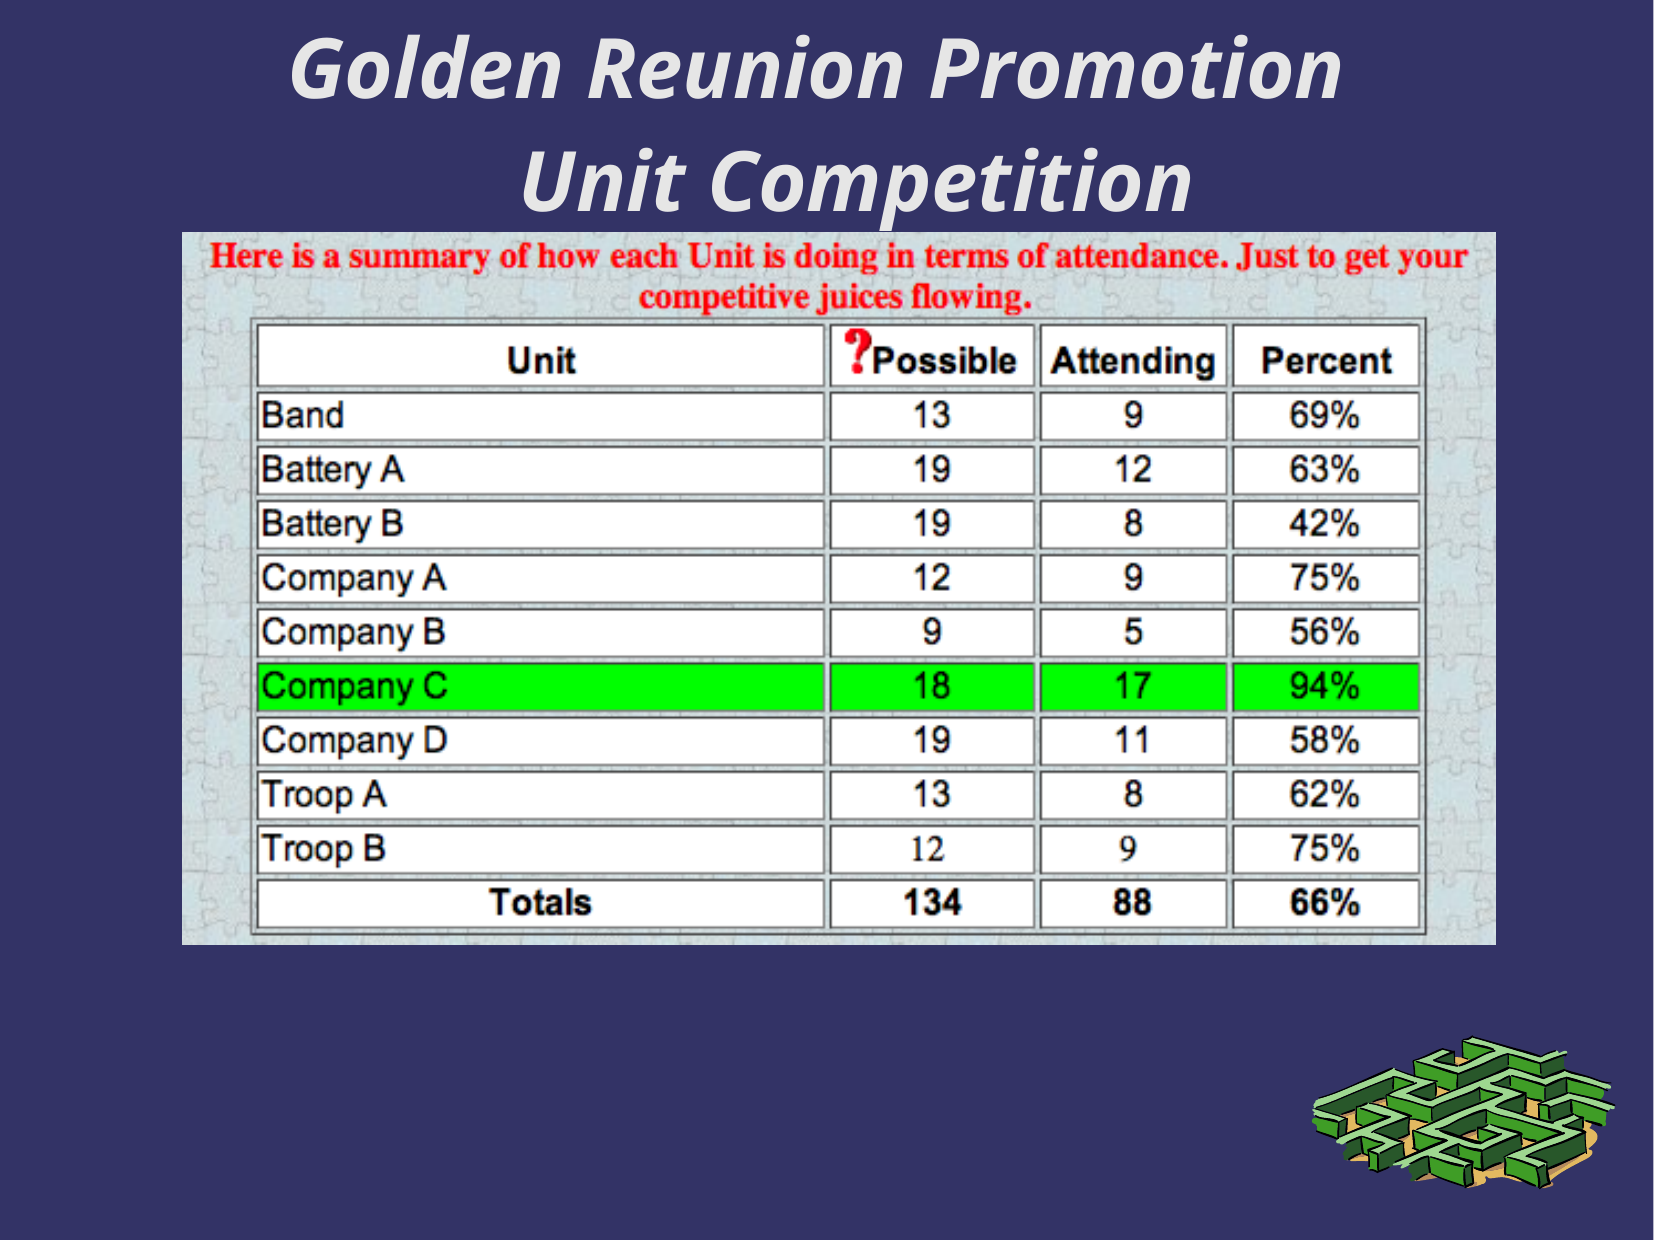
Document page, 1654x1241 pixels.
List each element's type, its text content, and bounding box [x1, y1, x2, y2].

picture [182, 232, 1496, 945]
title Golden Reunion Promotion Unit Competition [121, 19, 1534, 227]
